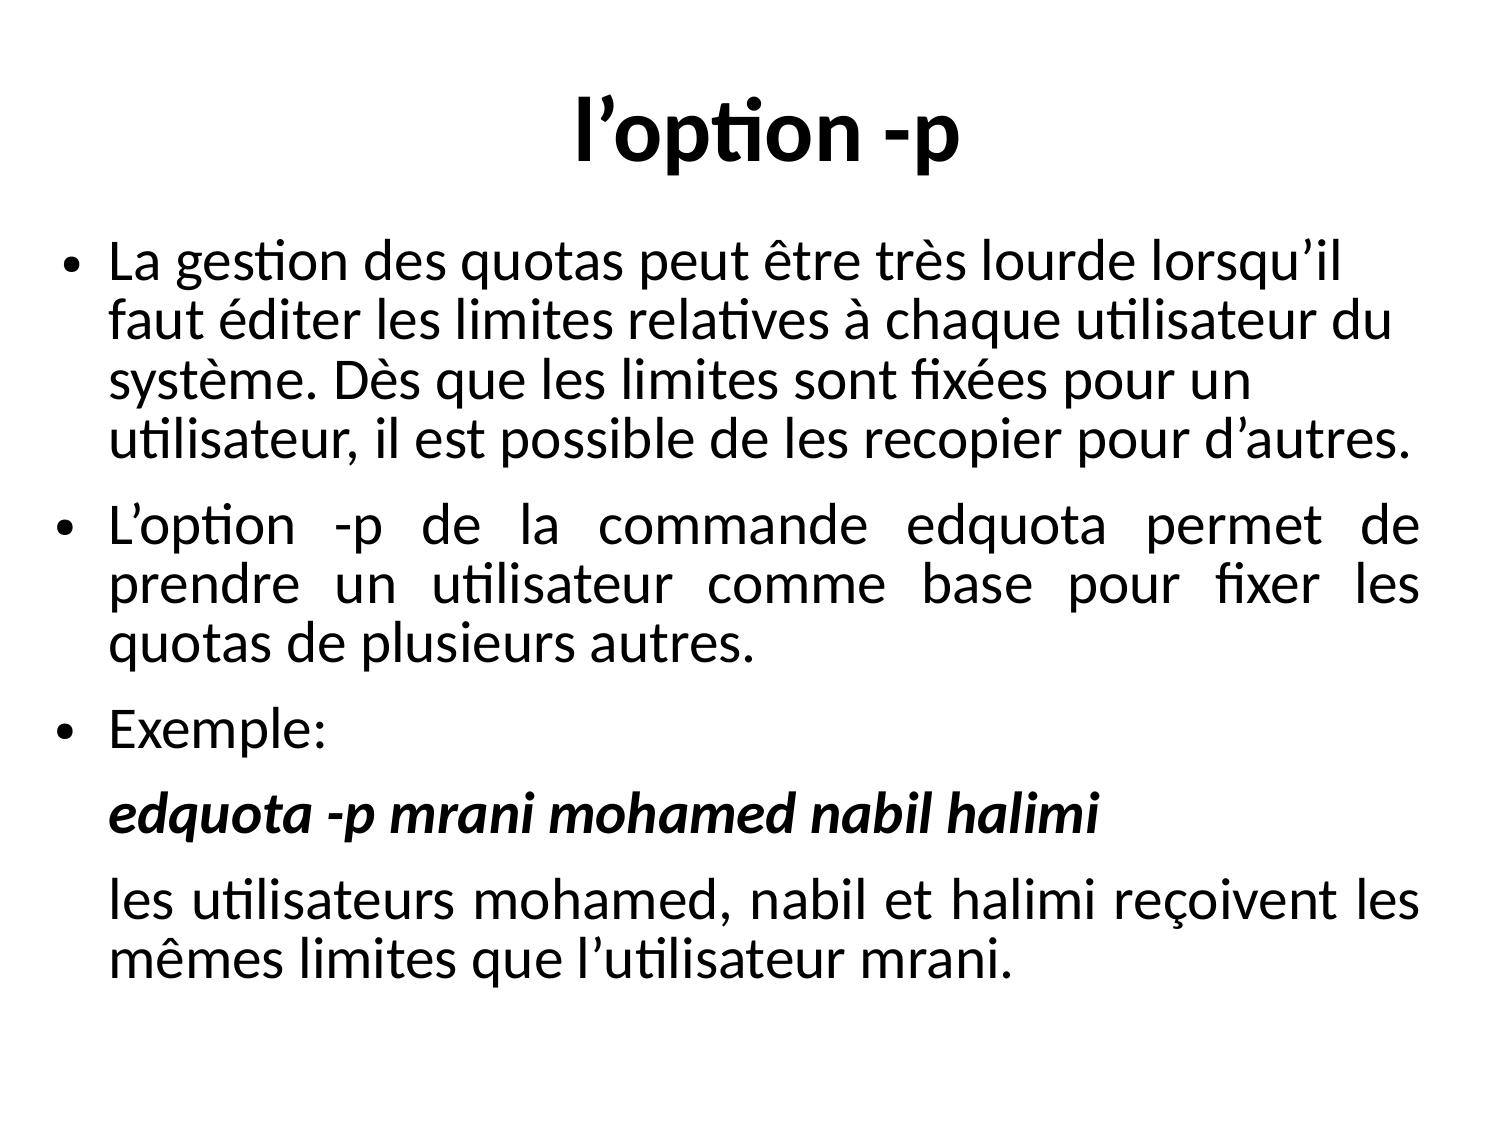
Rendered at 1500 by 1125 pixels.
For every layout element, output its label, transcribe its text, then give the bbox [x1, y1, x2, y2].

list La gestion des quotas peut être très lourde lorsqu’il faut éditer les limites relatives à chaque utilisateur du système. Dès que les limites sont fixées pour un utilisateur, il est possible de les recopier pour d’autres. L’option -p de la commande edquota permet de prendre un utilisateur comme base pour fixer les quotas de plusieurs autres. Exemple: edquota -p mrani mohamed nabil halimi les utilisateurs mohamed, nabil et halimi reçoivent les mêmes limites que l’utilisateur mrani. [45, 236, 1424, 1016]
title l’option -p [75, 45, 1425, 233]
